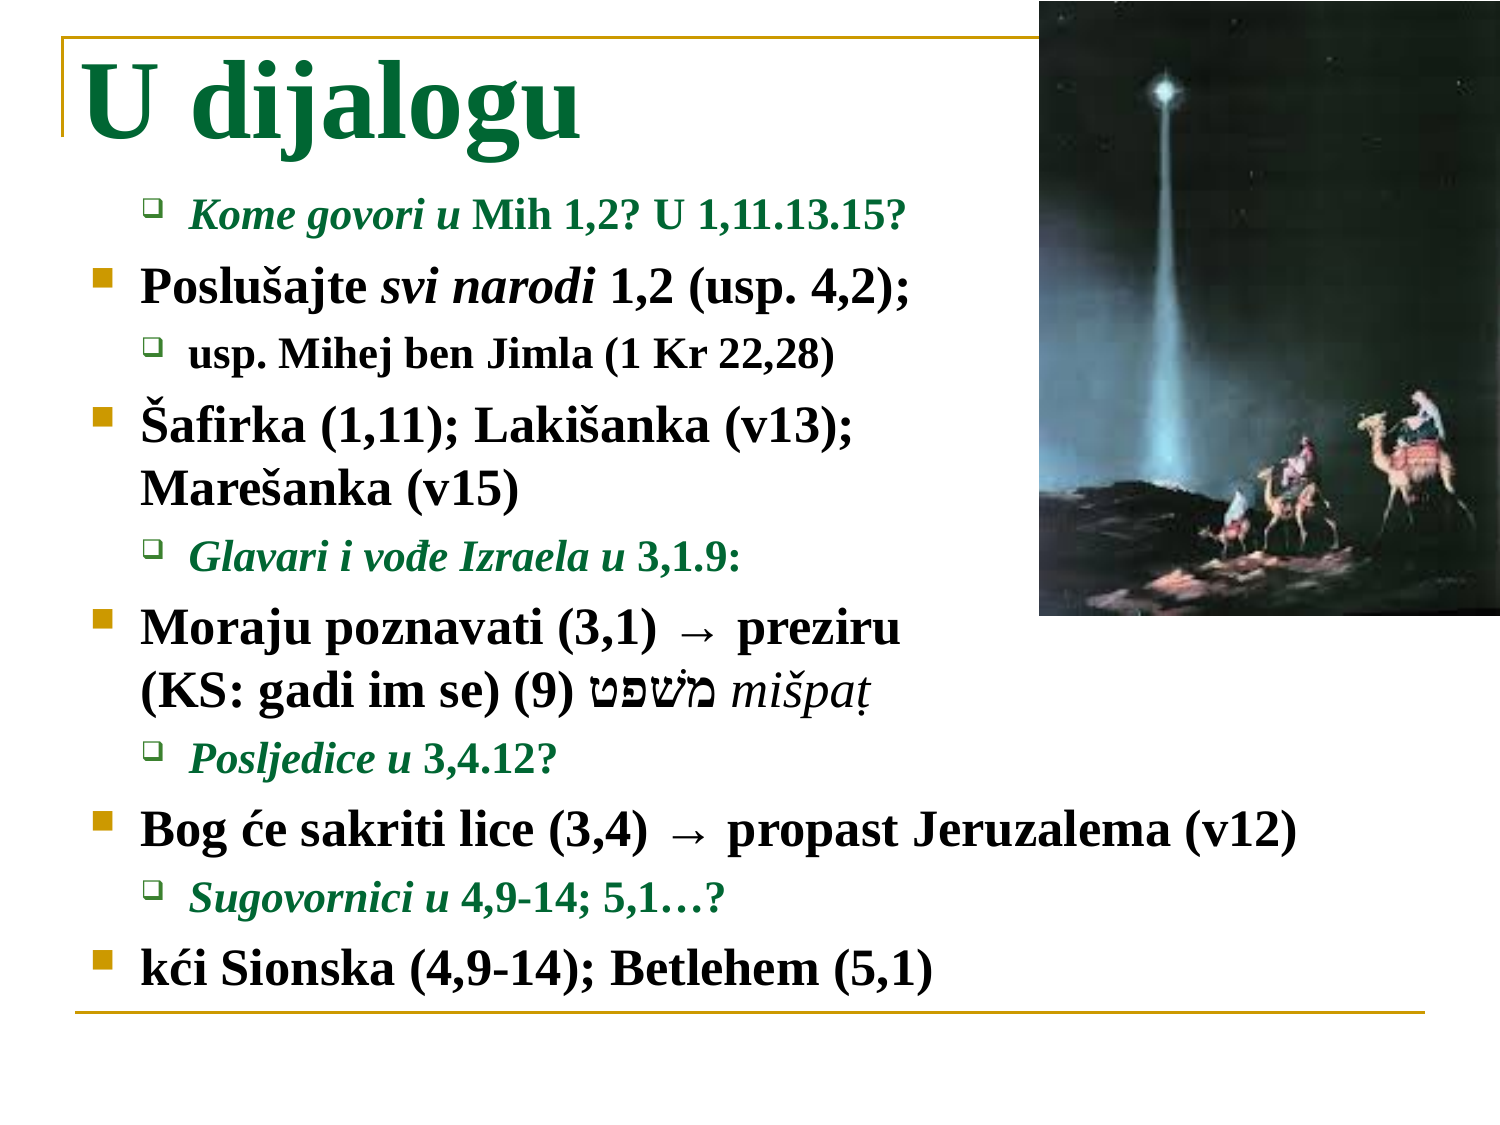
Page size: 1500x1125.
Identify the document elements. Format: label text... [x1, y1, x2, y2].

title U dijalogu [64, 19, 1039, 206]
picture [1039, 1, 1500, 616]
list Kome govori u Mih 1,2? U 1,11.13.15? Poslušajte svi narodi 1,2 (usp. 4,2); usp. Mihej ben Jimla (1 Kr 22,28) Šafirka (1,11); Lakišanka (v13); Marešanka (v15) Glavari i vođe Izraela u 3,1.9: Moraju poznavati (3,1) → preziru (KS: gadi im se) (9) משׁפט mišpaṭ Posljedice u 3,4.12? Bog će sakriti lice (3,4) → propast Jeruzalema (v12) Sugovornici u 4,9-14; 5,1…? kći Sionska (4,9-14); Betlehem (5,1) [74, 177, 1447, 1006]
